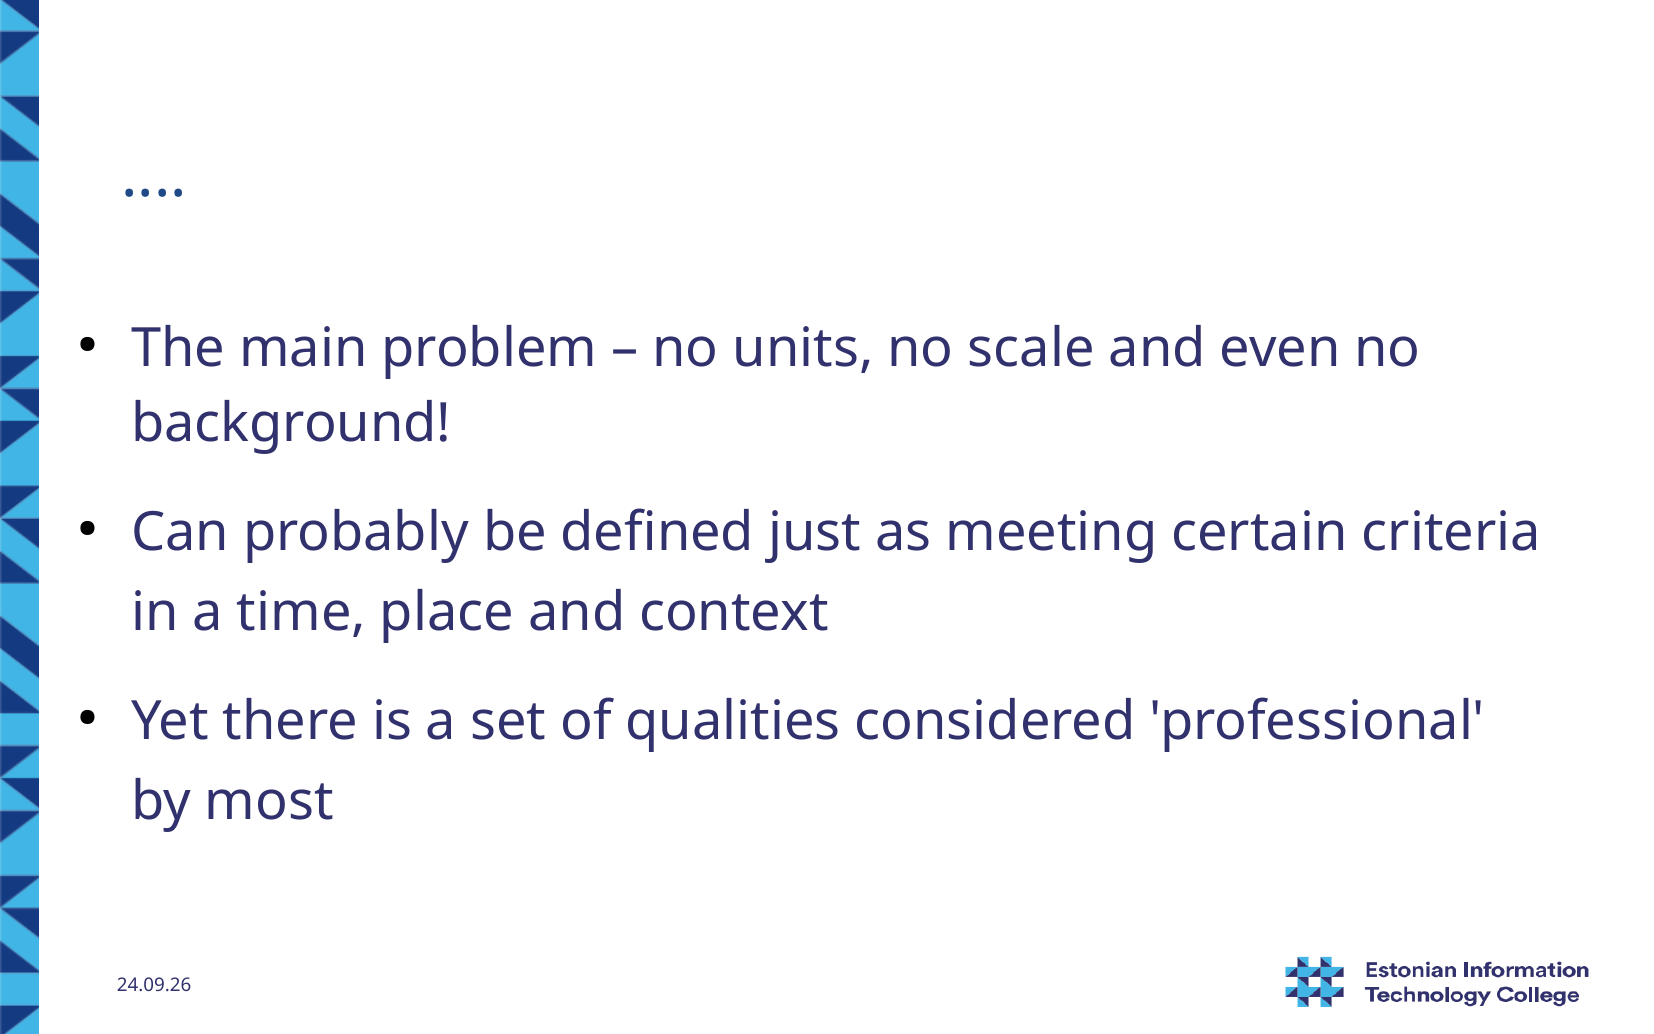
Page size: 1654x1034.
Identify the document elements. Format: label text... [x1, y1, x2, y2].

title .... [121, 85, 1534, 259]
list The main problem – no units, no scale and even no background! Can probably be defined just as meeting certain criteria in a time, place and context Yet there is a set of qualities considered 'professional' by most [60, 307, 1548, 962]
